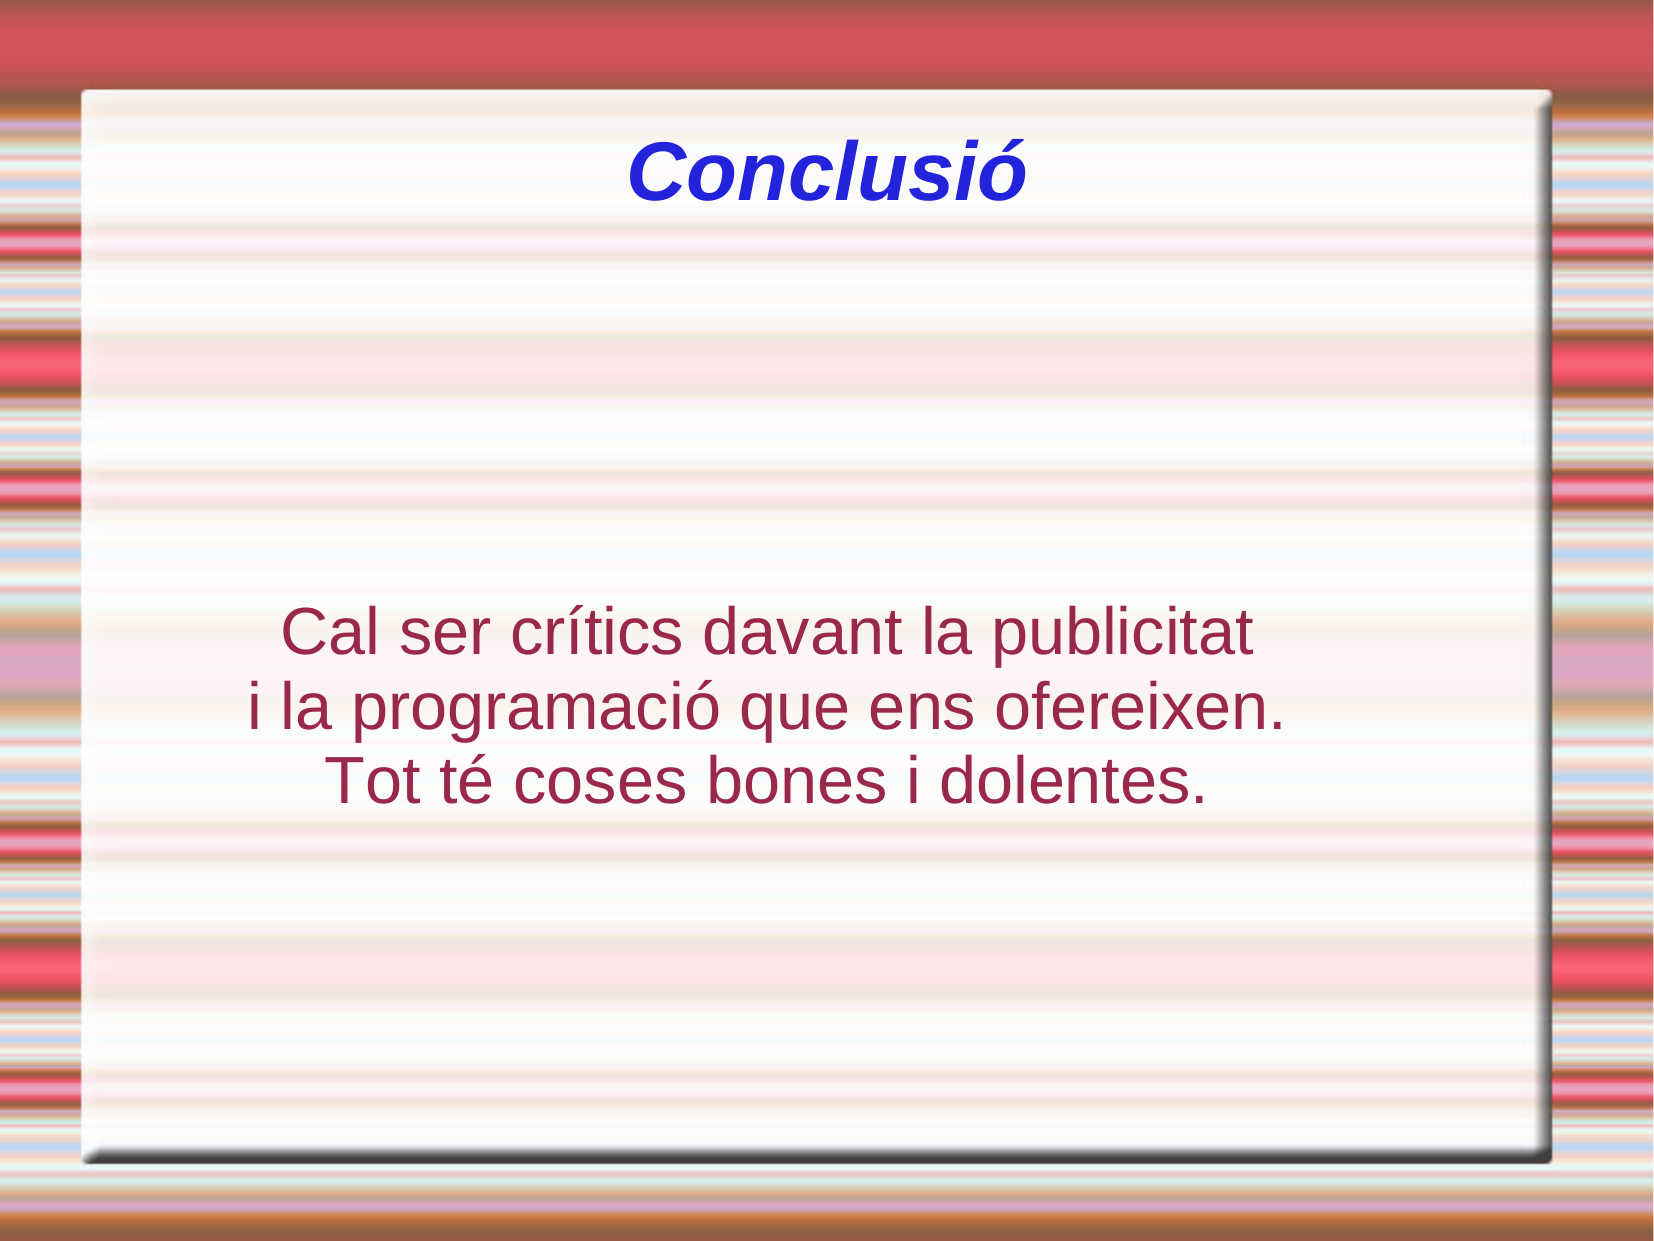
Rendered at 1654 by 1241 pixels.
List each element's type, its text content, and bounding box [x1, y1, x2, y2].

title Conclusió [121, 114, 1534, 322]
subtitle Cal ser crítics davant la publicitat i la programació que ens ofereixen. Tot té coses bones i dolentes. [59, 290, 1477, 1123]
picture [0, 0, 1654, 1241]
